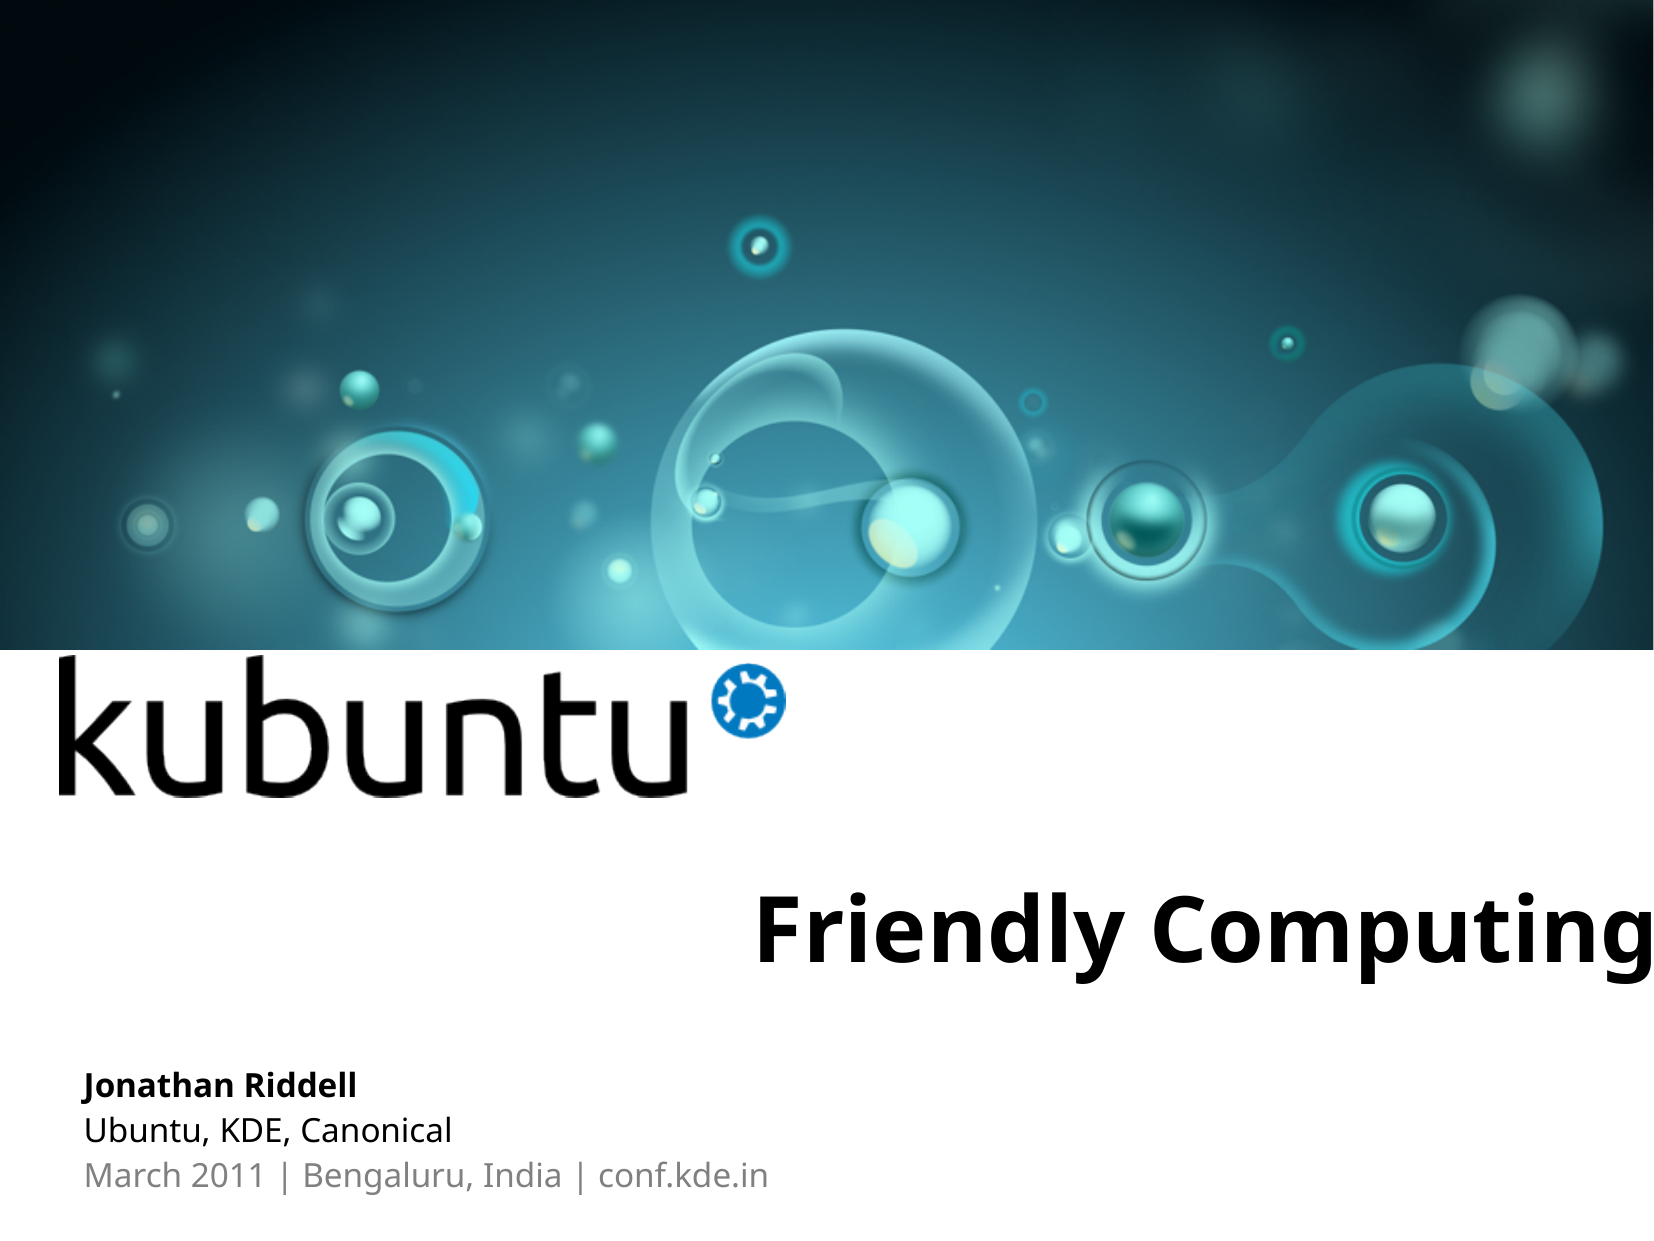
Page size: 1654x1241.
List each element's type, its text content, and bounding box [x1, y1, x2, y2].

text_box Friendly Computing [738, 856, 1628, 975]
picture [0, 0, 1654, 650]
text_box Jonathan Riddell Ubuntu, KDE, Canonical March 2011 | Bengaluru, India | conf.kde.in [69, 1054, 739, 1182]
picture [59, 655, 786, 798]
